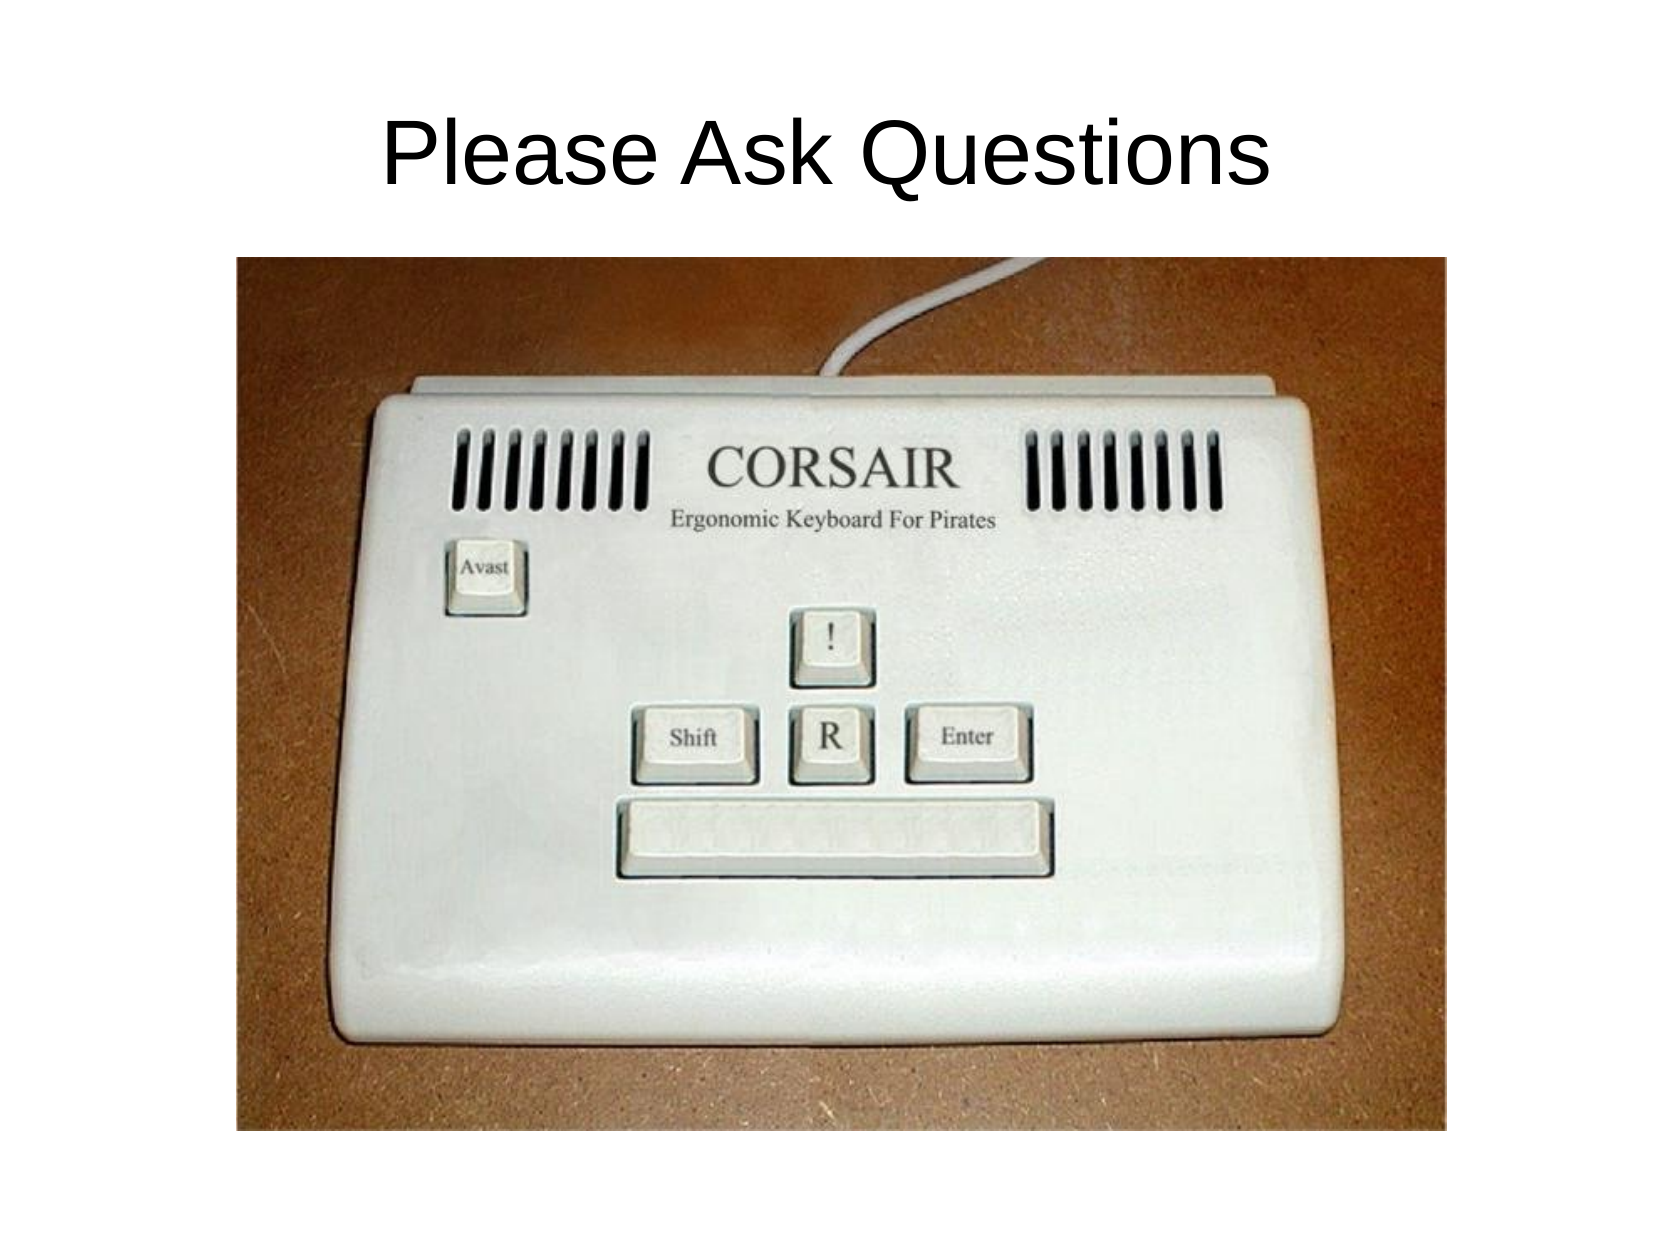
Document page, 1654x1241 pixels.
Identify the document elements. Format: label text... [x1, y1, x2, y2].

picture [236, 257, 1447, 1132]
title Please Ask Questions [82, 49, 1571, 257]
